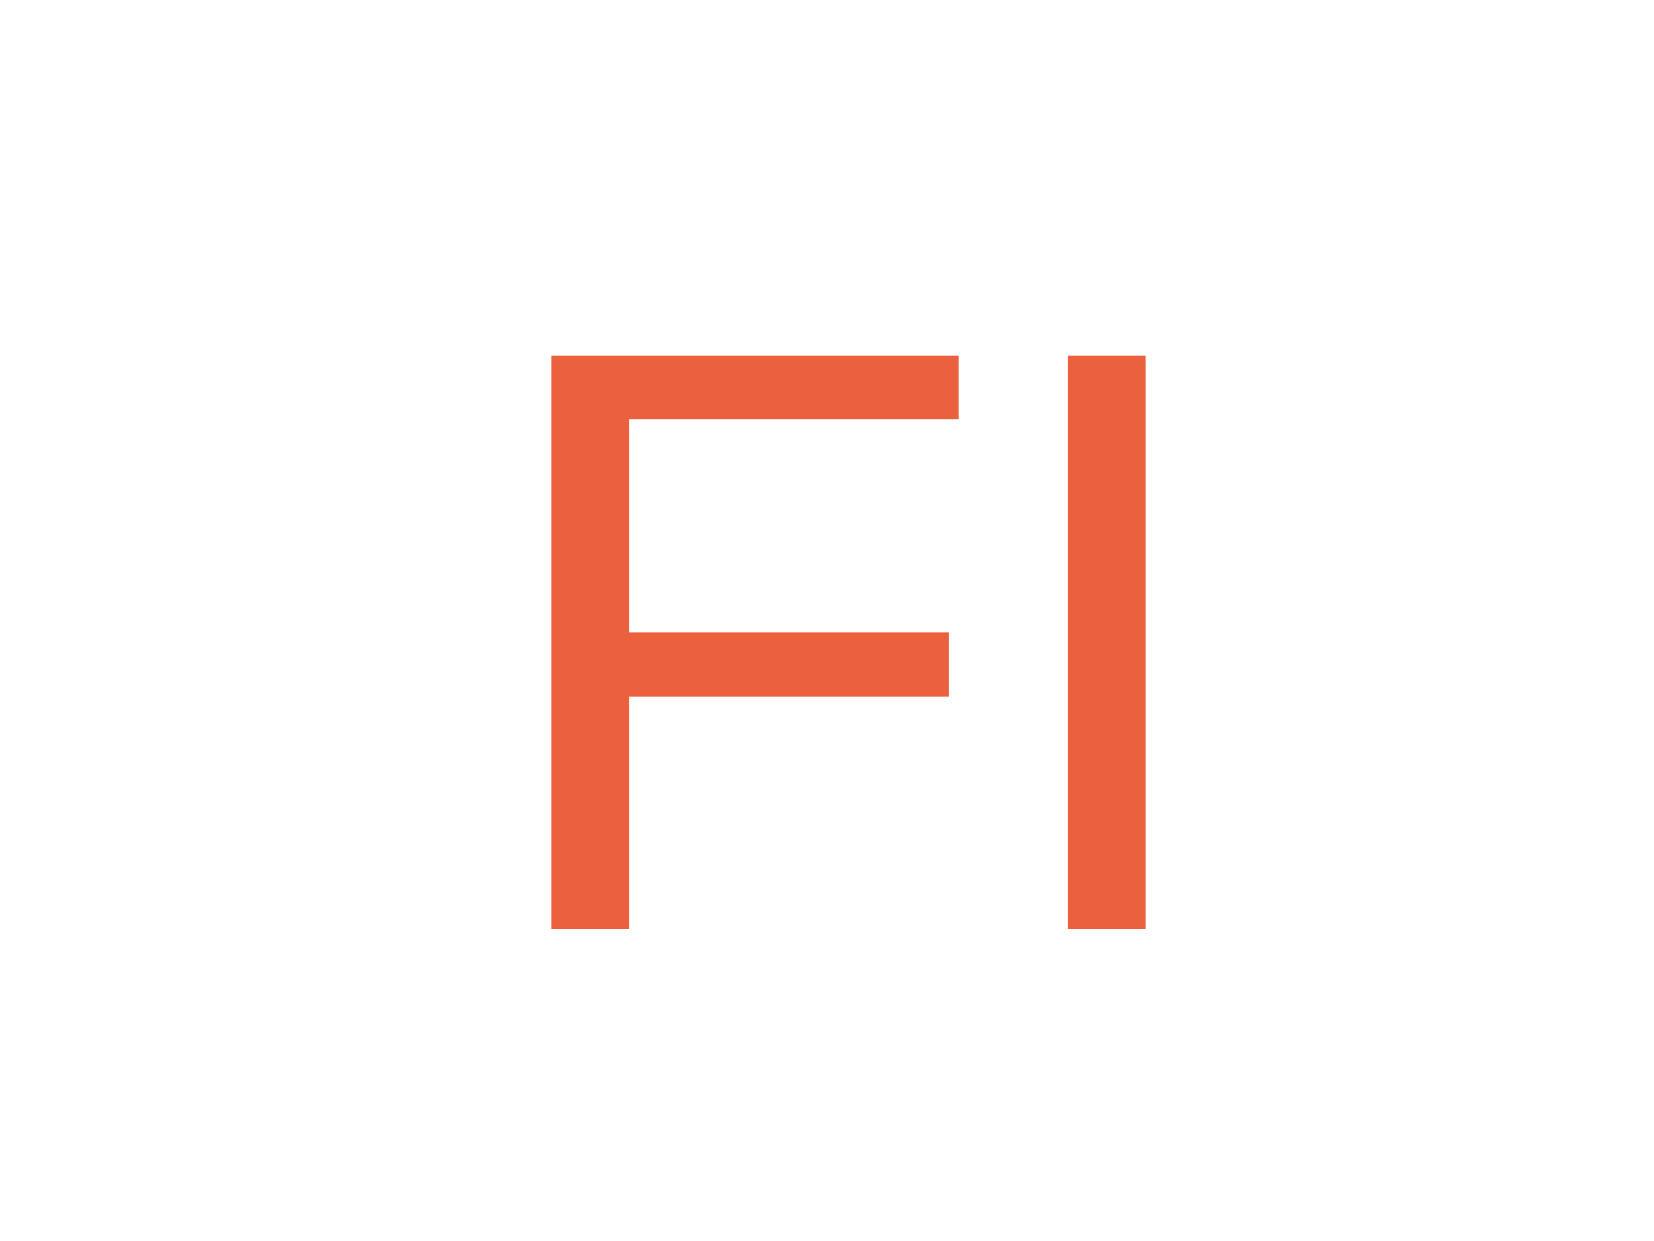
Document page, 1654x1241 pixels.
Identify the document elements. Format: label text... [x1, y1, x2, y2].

text_box FI [468, 167, 1386, 1114]
